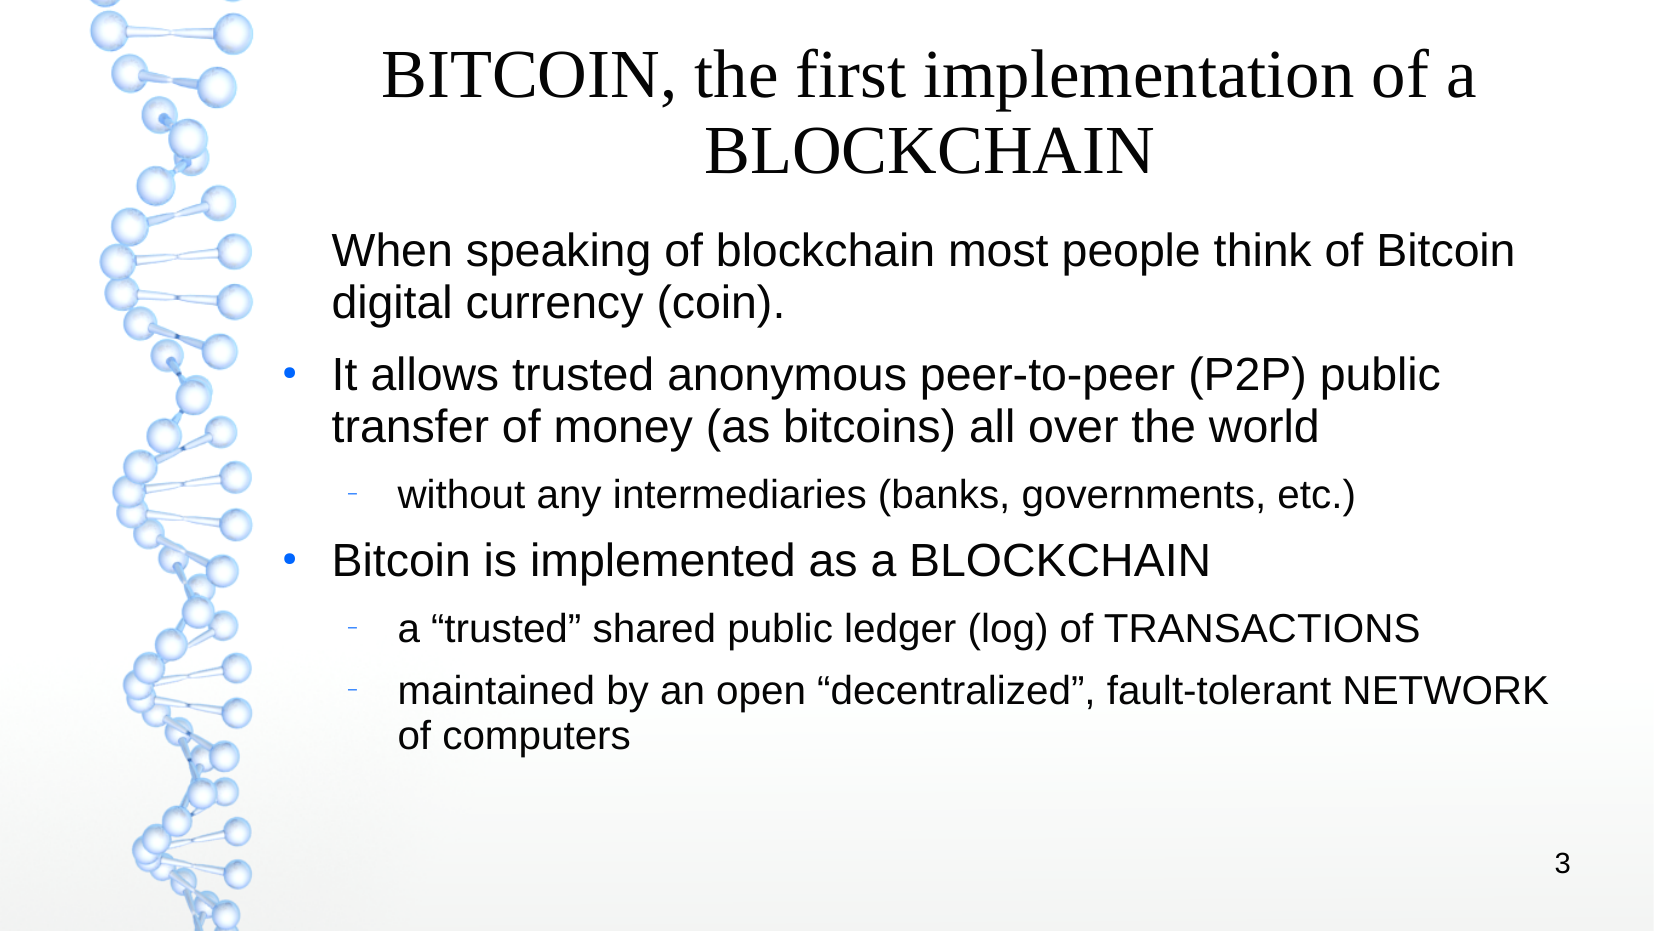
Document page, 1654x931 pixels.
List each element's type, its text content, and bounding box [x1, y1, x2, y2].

picture [0, 0, 1654, 931]
list When speaking of blockchain most people think of Bitcoin digital currency (coin). It allows trusted anonymous peer-to-peer (P2P) public transfer of money (as bitcoins) all over the world without any intermediaries (banks, governments, etc.) Bitcoin is implemented as a BLOCKCHAIN a “trusted” shared public ledger (log) of TRANSACTIONS maintained by an open “decentralized”, fault-tolerant NETWORK of computers [265, 224, 1595, 764]
title BITCOIN, the first implementation of a BLOCKCHAIN [265, 35, 1595, 189]
